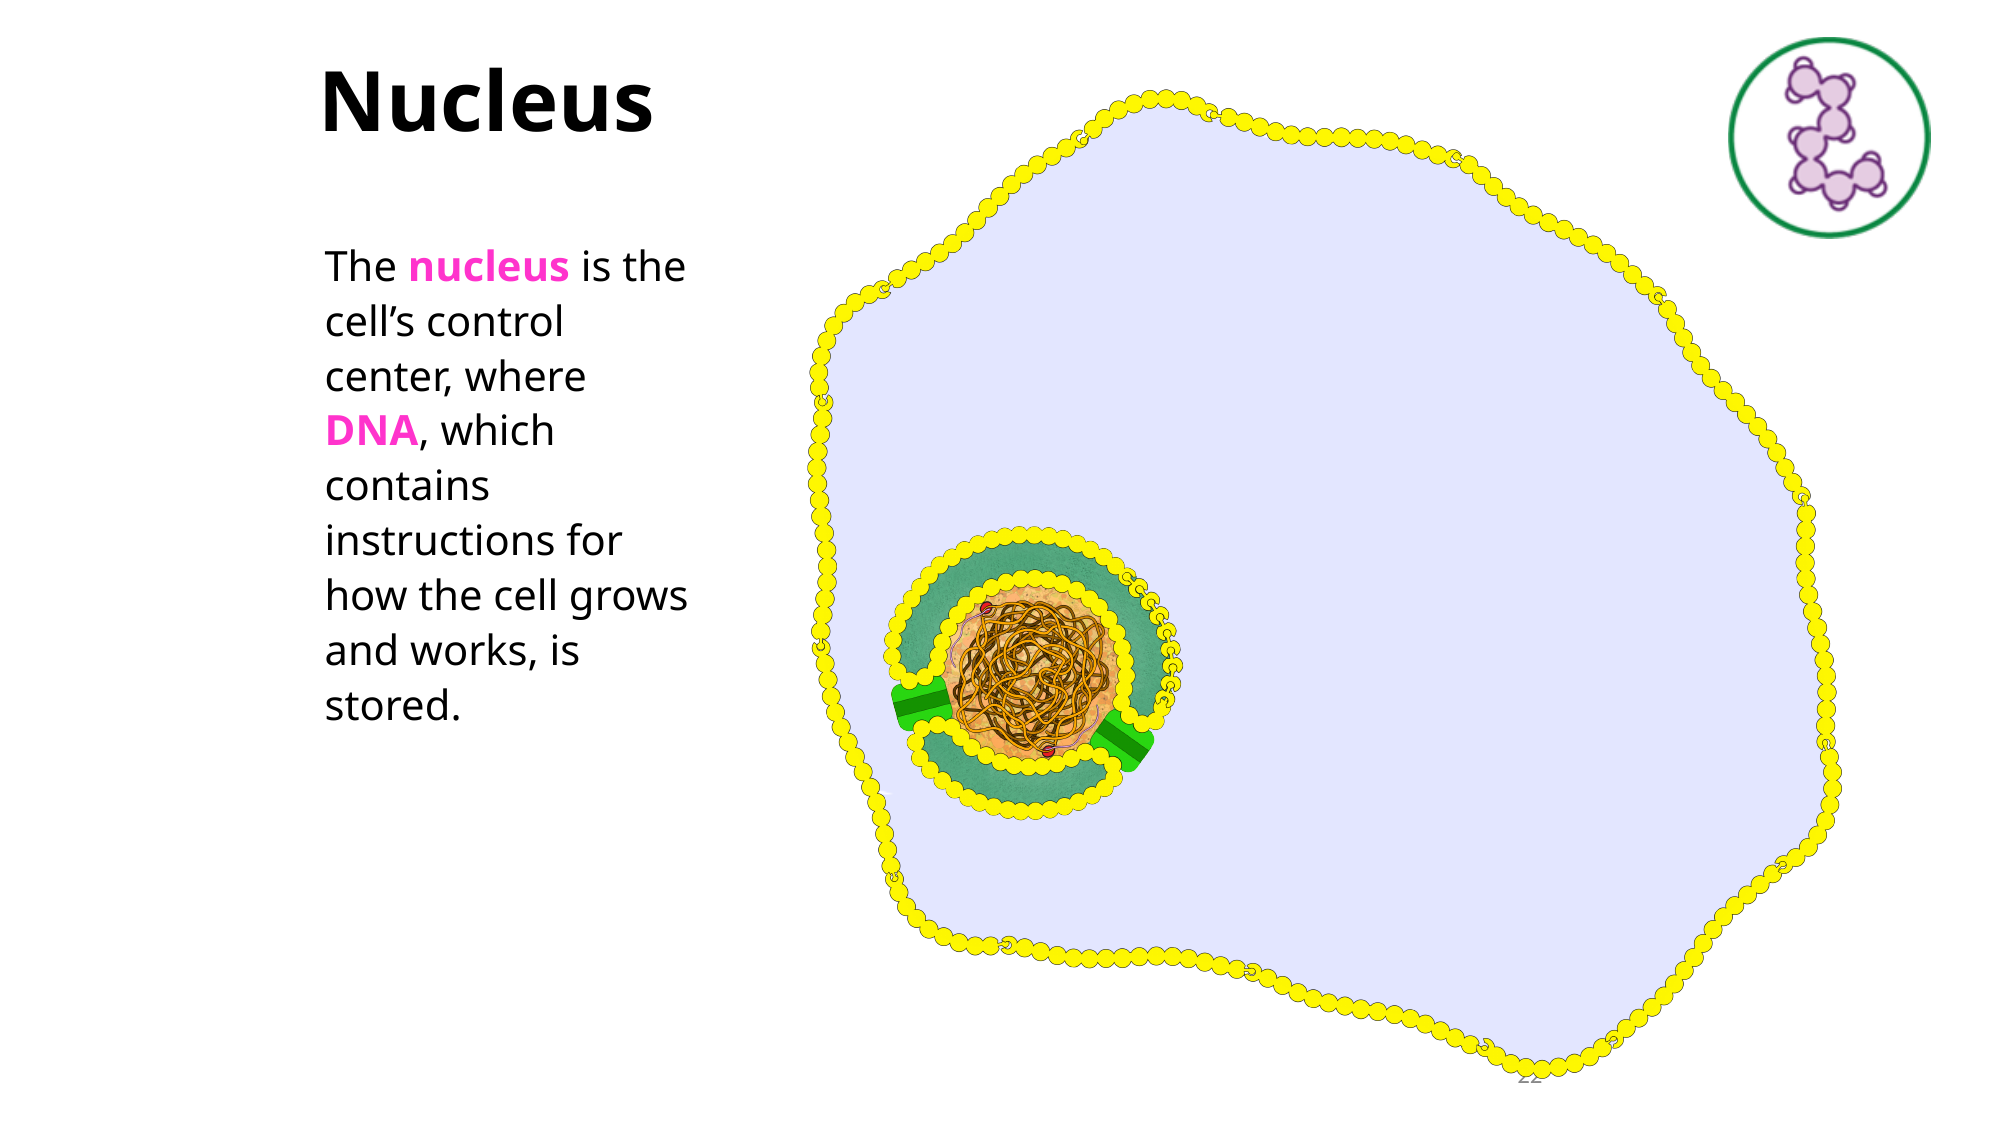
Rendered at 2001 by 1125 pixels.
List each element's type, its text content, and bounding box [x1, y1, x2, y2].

picture [783, 37, 1931, 1079]
slide_number 22 [1502, 1043, 1948, 1104]
text_box Nucleus [303, 22, 1697, 187]
text_box The nucleus is the cell’s control center, where DNA, which contains instructions for how the cell grows and works, is stored. [309, 226, 804, 628]
